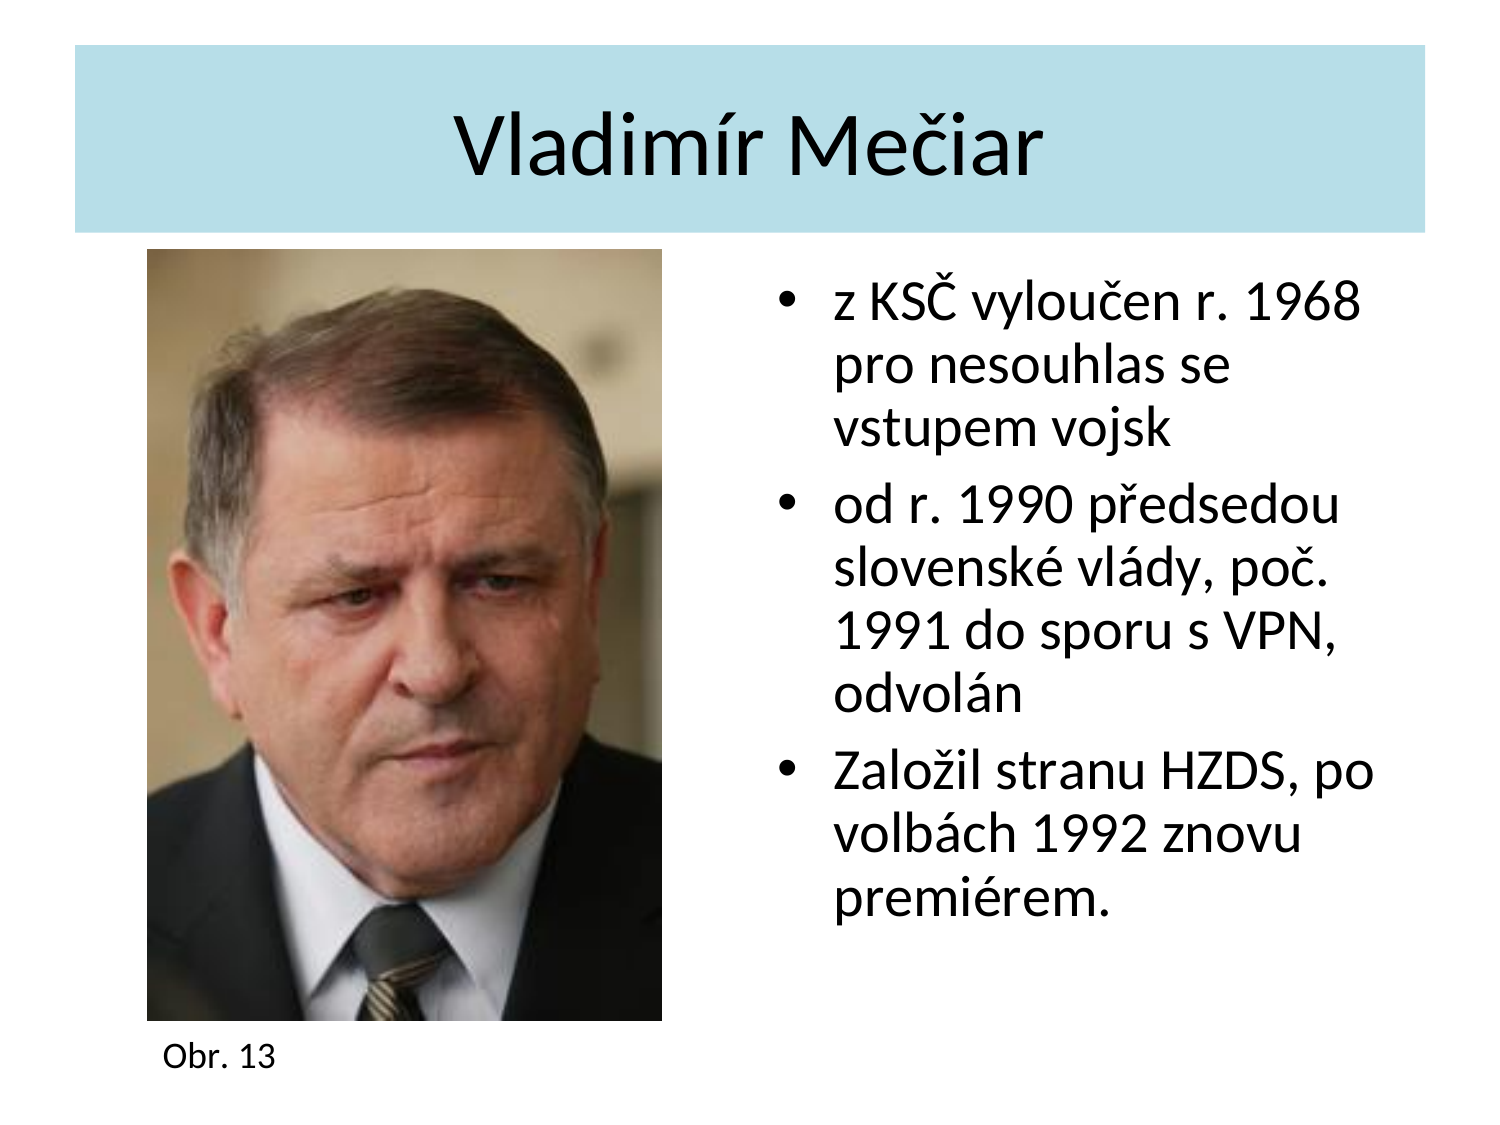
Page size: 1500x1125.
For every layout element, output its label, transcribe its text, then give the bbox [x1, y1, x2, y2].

text_box Obr. 13 [147, 1022, 491, 1084]
text_box [147, 249, 662, 1021]
title Vladimír Mečiar [75, 45, 1426, 233]
list z KSČ vyloučen r. 1968 pro nesouhlas se vstupem vojsk od r. 1990 předsedou slovenské vlády, poč. 1991 do sporu s VPN, odvolán Založil stranu HZDS, po volbách 1992 znovu premiérem. [762, 262, 1426, 1016]
